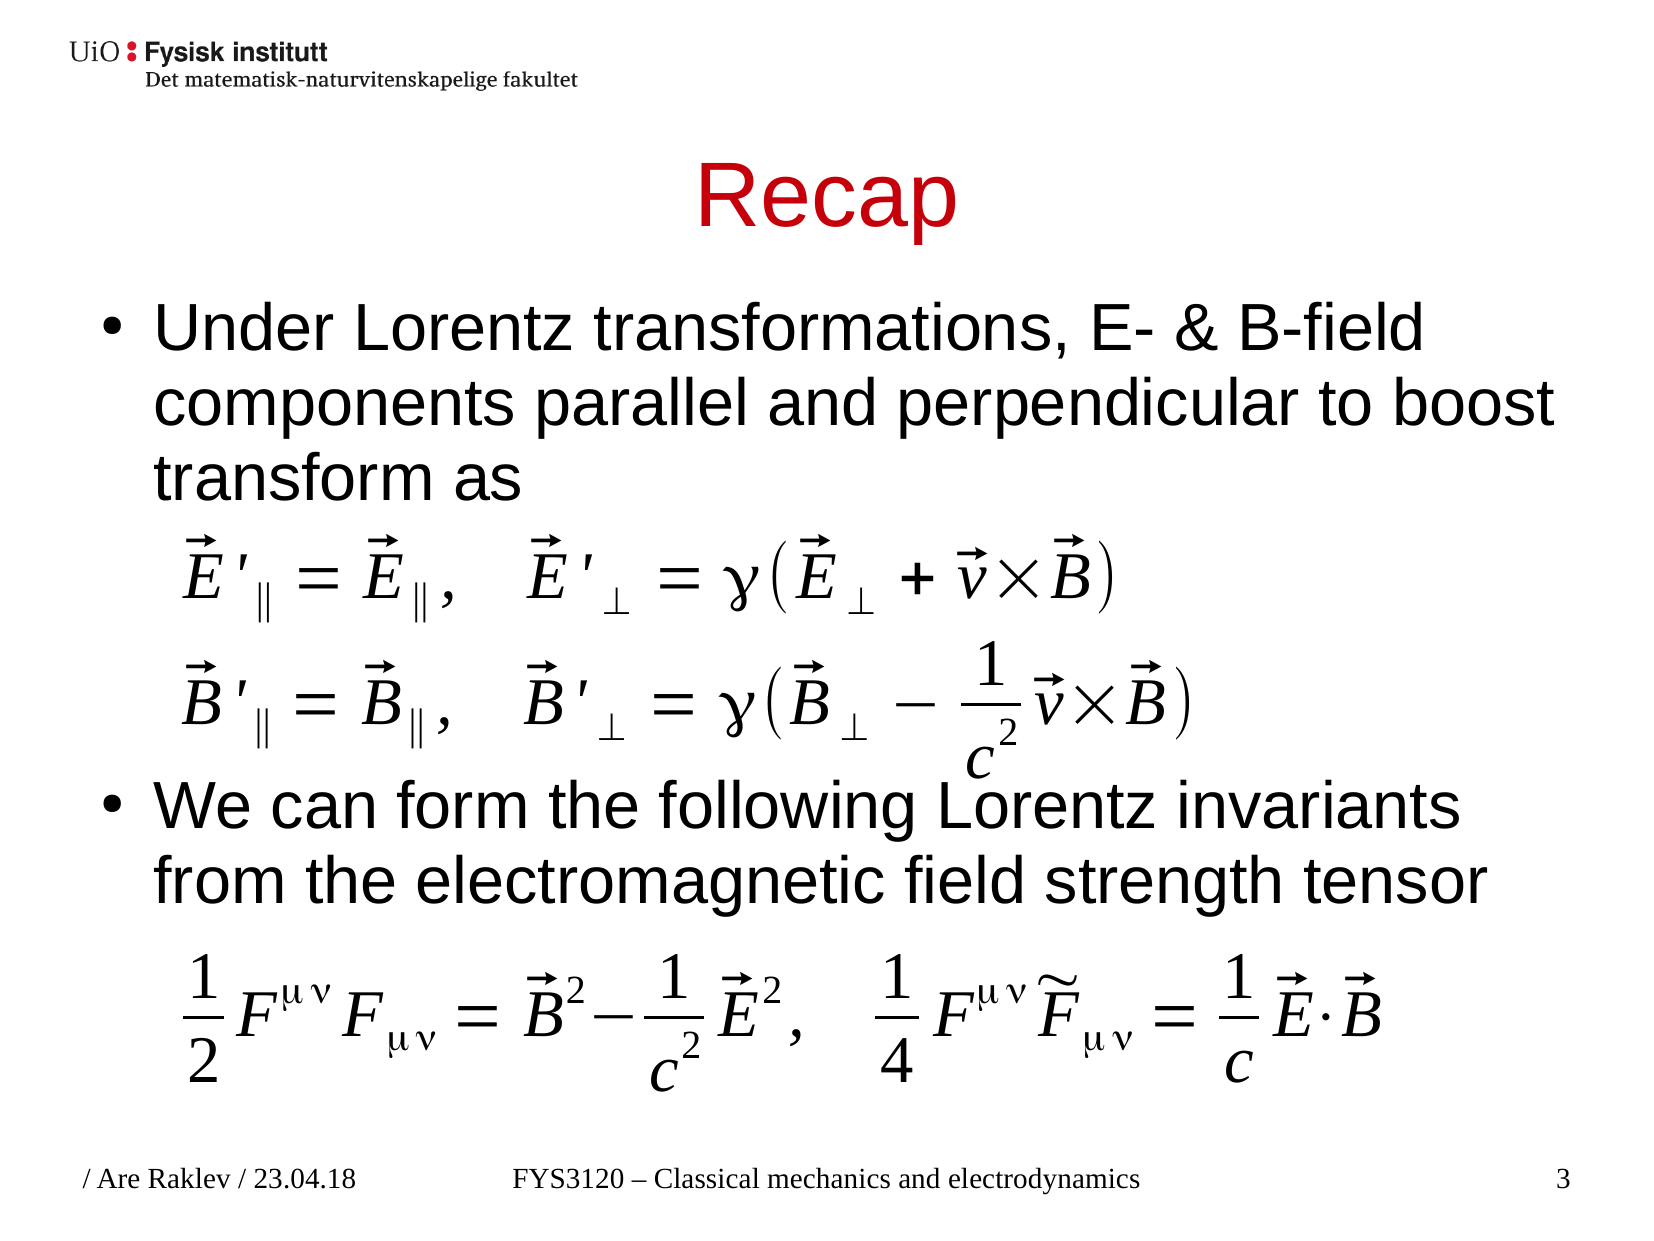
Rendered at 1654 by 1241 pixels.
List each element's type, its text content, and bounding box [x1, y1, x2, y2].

picture [68, 37, 581, 93]
chart [174, 938, 1390, 1107]
title Recap [82, 90, 1571, 290]
chart [172, 530, 1201, 794]
list Under Lorentz transformations, E- & B-field components parallel and perpendicular to boost transform as We can form the following Lorentz invariants from the electromagnetic field strength tensor [82, 290, 1571, 1147]
